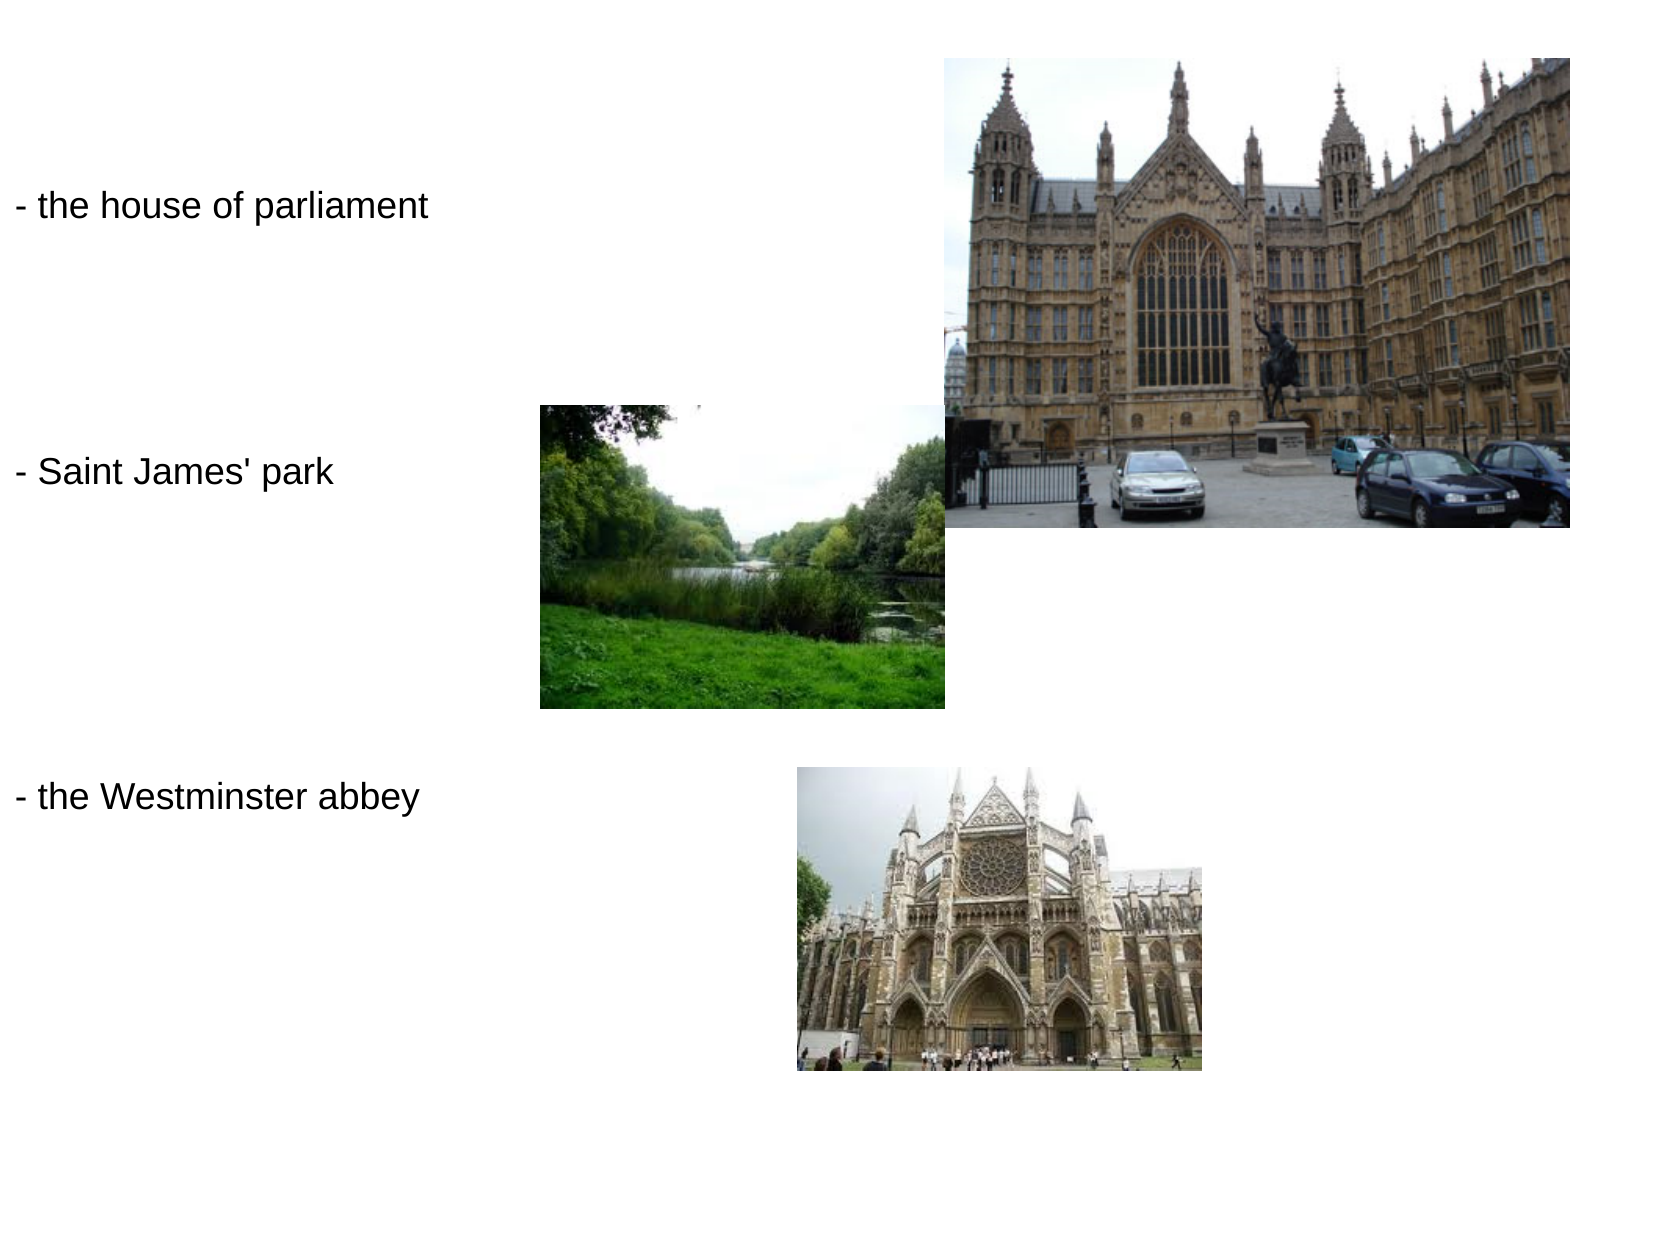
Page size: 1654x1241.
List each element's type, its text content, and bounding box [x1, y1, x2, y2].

text_box - the house of parliament [0, 177, 502, 235]
text_box - Saint James' park [0, 442, 414, 500]
text_box - the Westminster abbey [0, 767, 502, 825]
picture [0, 0, 1654, 1241]
